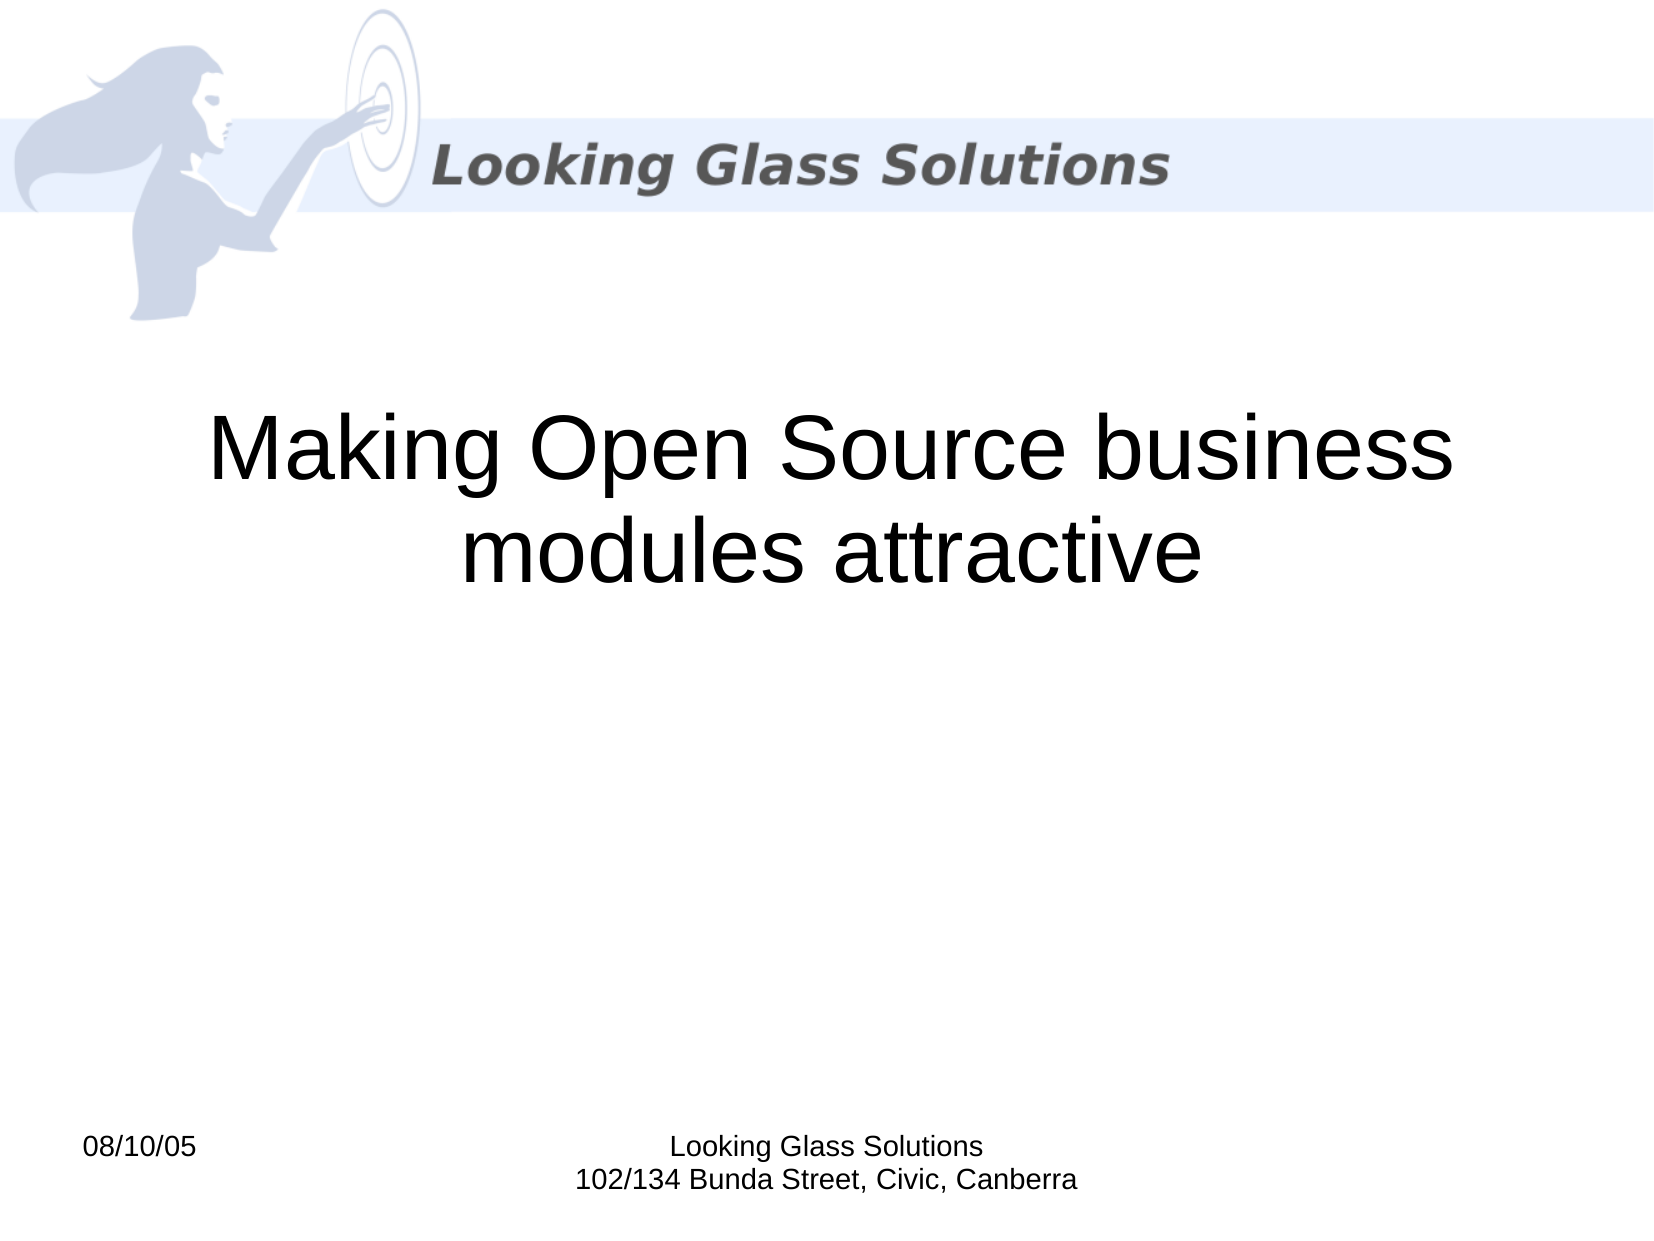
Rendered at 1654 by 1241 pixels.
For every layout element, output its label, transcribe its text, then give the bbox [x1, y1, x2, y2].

title Making Open Source business modules attractive [88, 395, 1577, 603]
picture [0, 0, 1654, 325]
